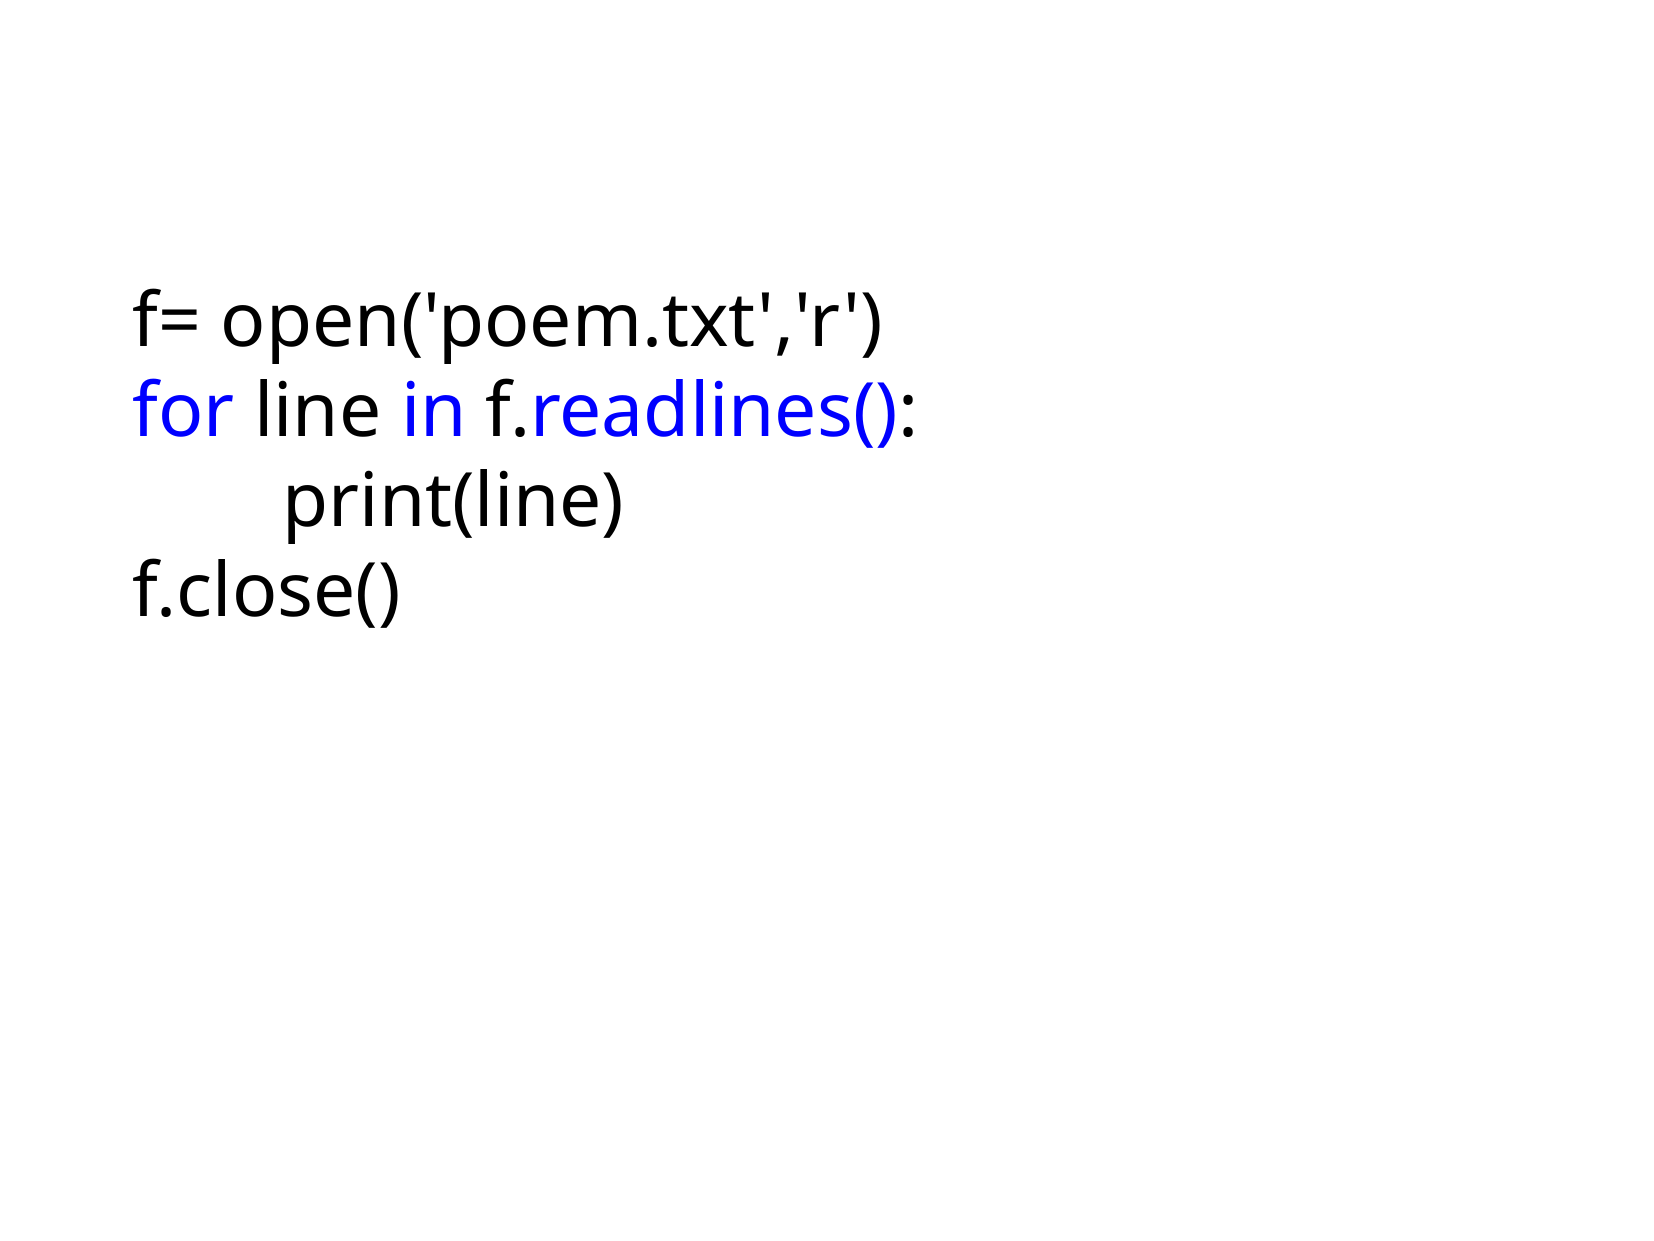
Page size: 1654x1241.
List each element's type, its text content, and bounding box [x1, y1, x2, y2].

text_box f= open('poem.txt','r') for line in f.readlines(): print(line) f.close() [117, 263, 1506, 709]
